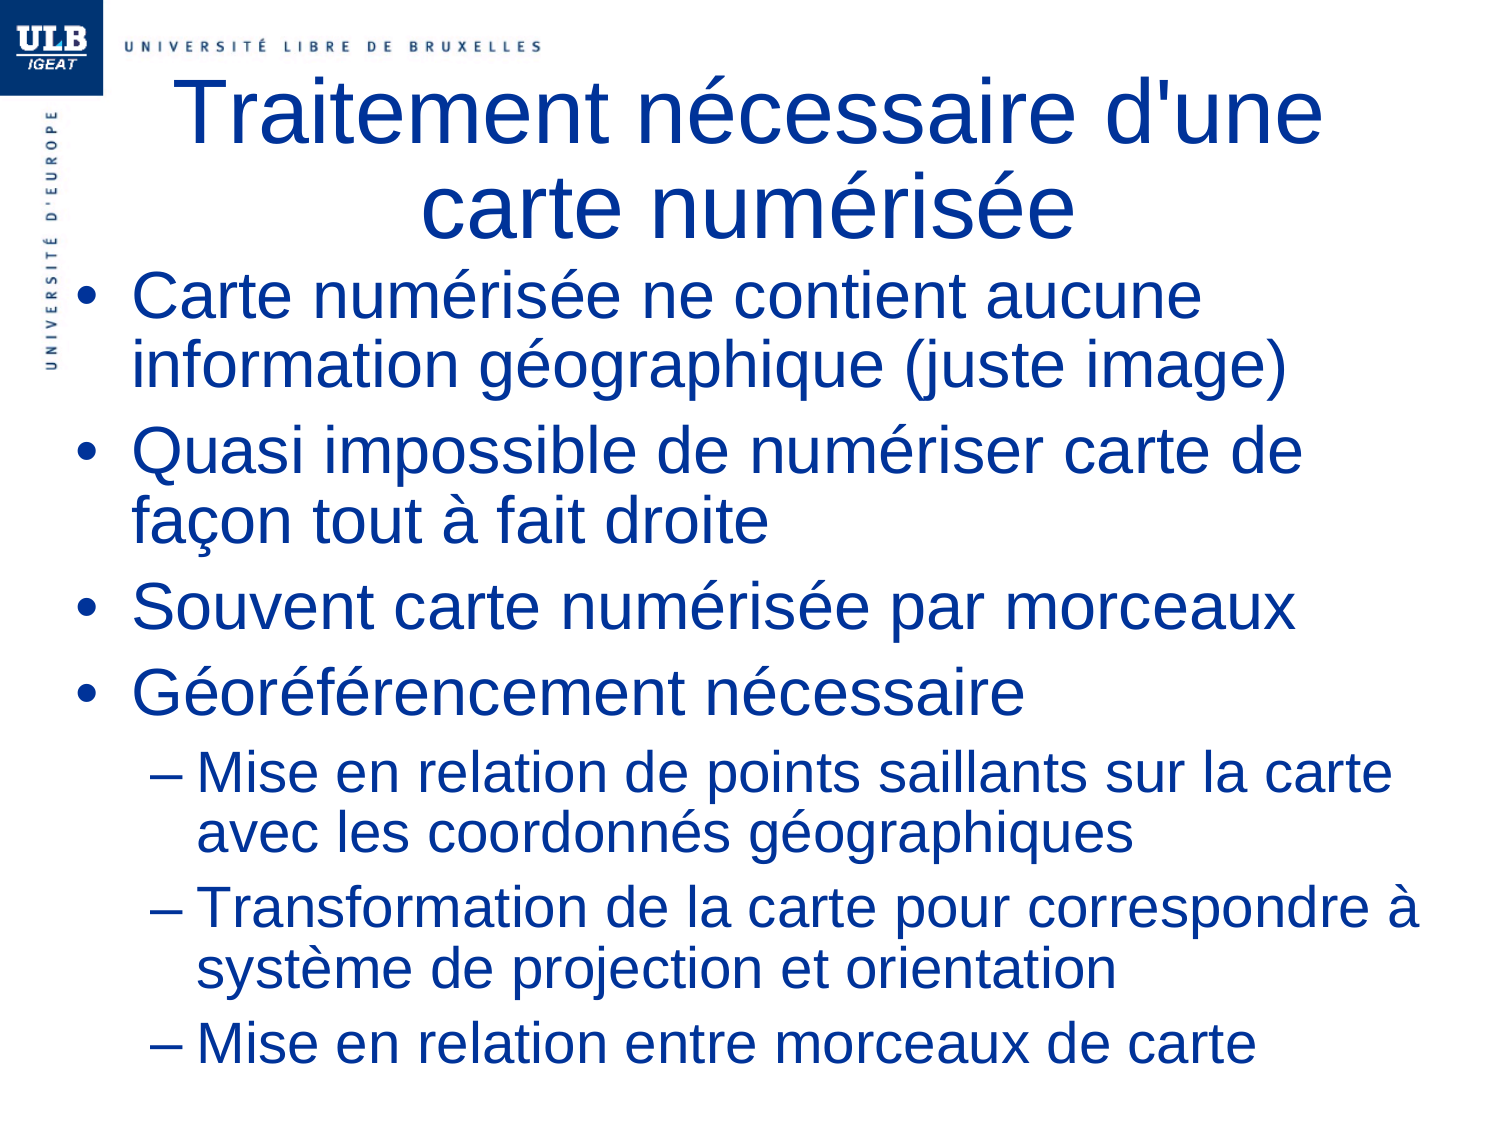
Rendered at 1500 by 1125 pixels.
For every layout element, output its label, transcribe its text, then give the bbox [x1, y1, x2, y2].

picture [0, 0, 1500, 1125]
title Traitement nécessaire d'une carte numérisée [75, 52, 1425, 262]
list Carte numérisée ne contient aucune information géographique (juste image) Quasi impossible de numériser carte de façon tout à fait droite Souvent carte numérisée par morceaux Géoréférencement nécessaire Mise en relation de points saillants sur la carte avec les coordonnés géographiques Transformation de la carte pour correspondre à système de projection et orientation Mise en relation entre morceaux de carte [75, 262, 1425, 1082]
